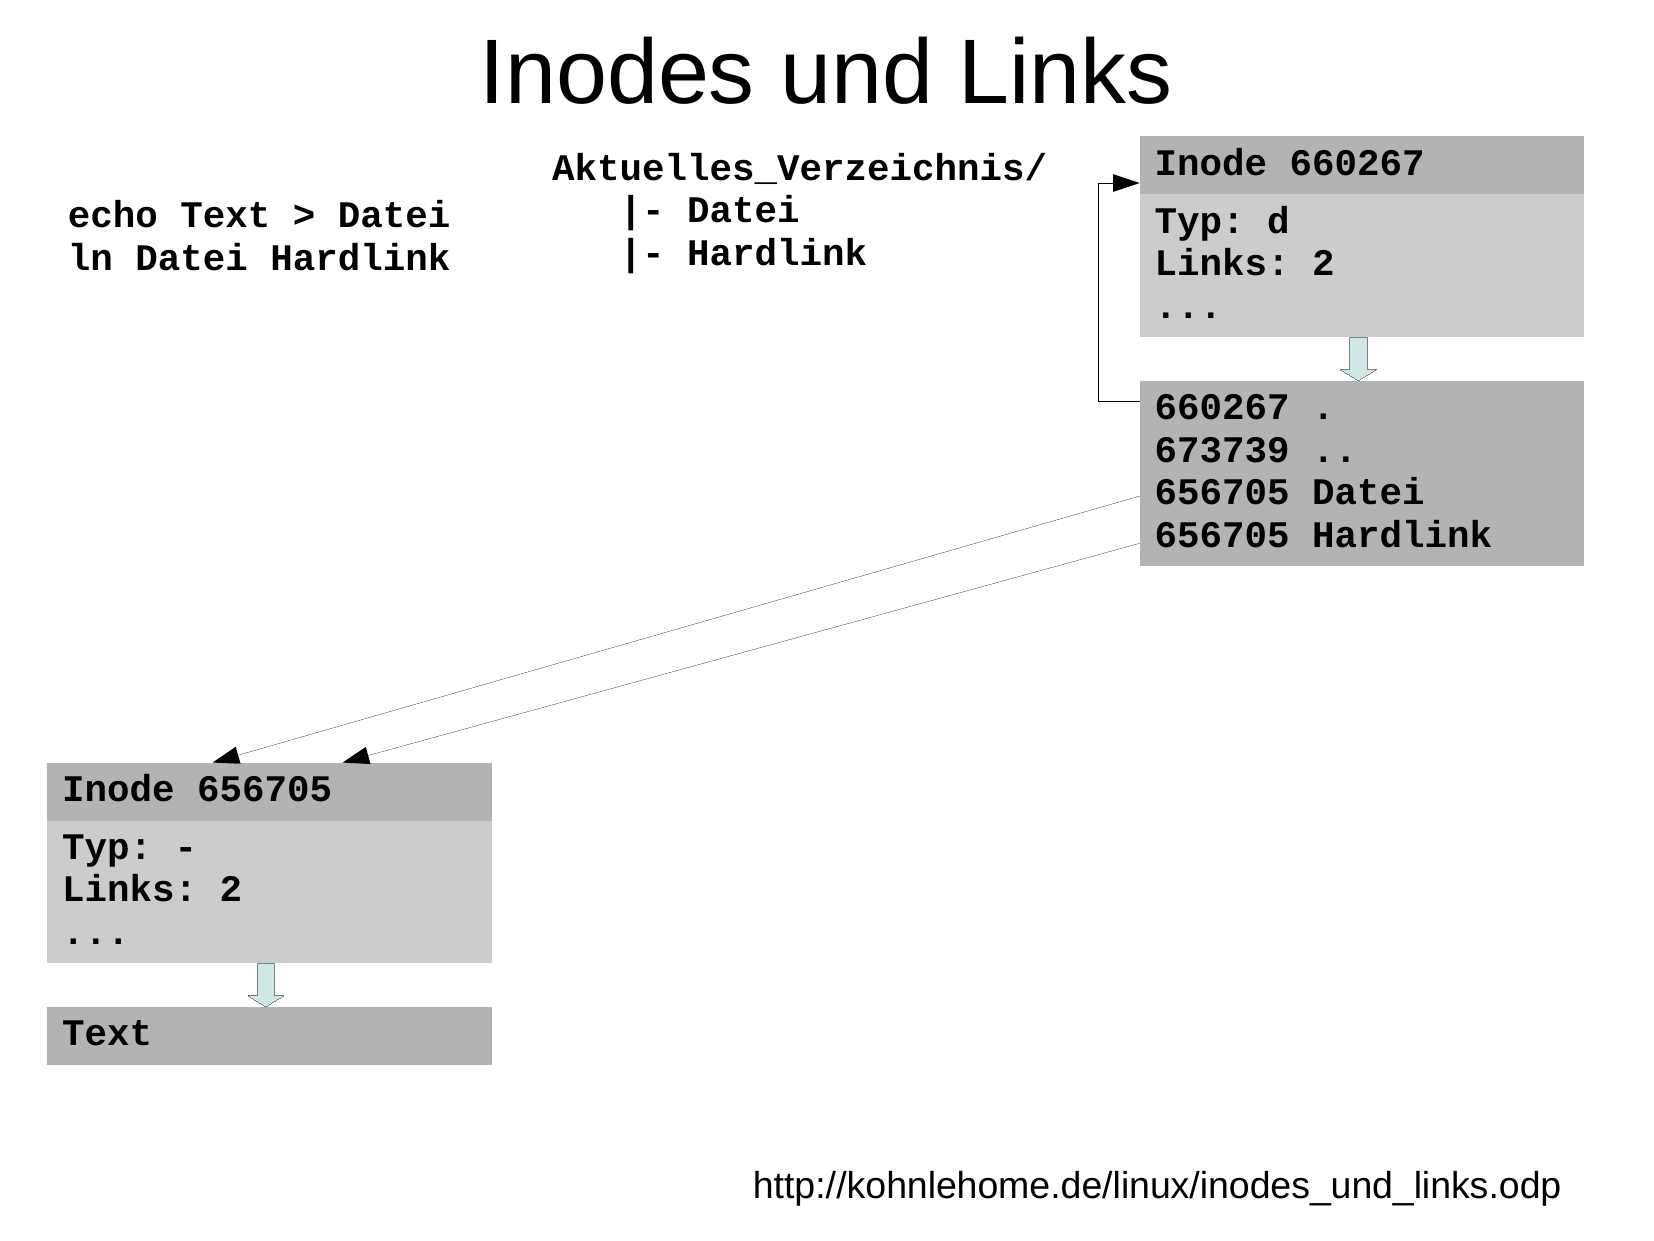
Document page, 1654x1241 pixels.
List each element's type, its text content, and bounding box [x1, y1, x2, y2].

text_box [1340, 337, 1377, 381]
table_header Inode 656705 [47, 763, 492, 821]
text_box Aktuelles_Verzeichnis/ |- Datei |- Hardlink [537, 141, 1063, 327]
table_cell Typ: d Links: 2 ... [1140, 194, 1584, 337]
table_header Text [47, 1007, 492, 1065]
table_cell Typ: - Links: 2 ... [47, 821, 492, 963]
text_box http://kohnlehome.de/linux/inodes_und_links.odp [738, 1157, 1577, 1215]
table_header Inode 660267 [1140, 136, 1584, 194]
title Inodes und Links [82, 20, 1571, 124]
text_box [248, 963, 284, 1007]
table_header 660267 . 673739 .. 656705 Datei 656705 Hardlink [1140, 381, 1584, 566]
text_box echo Text > Datei ln Datei Hardlink [53, 188, 466, 459]
